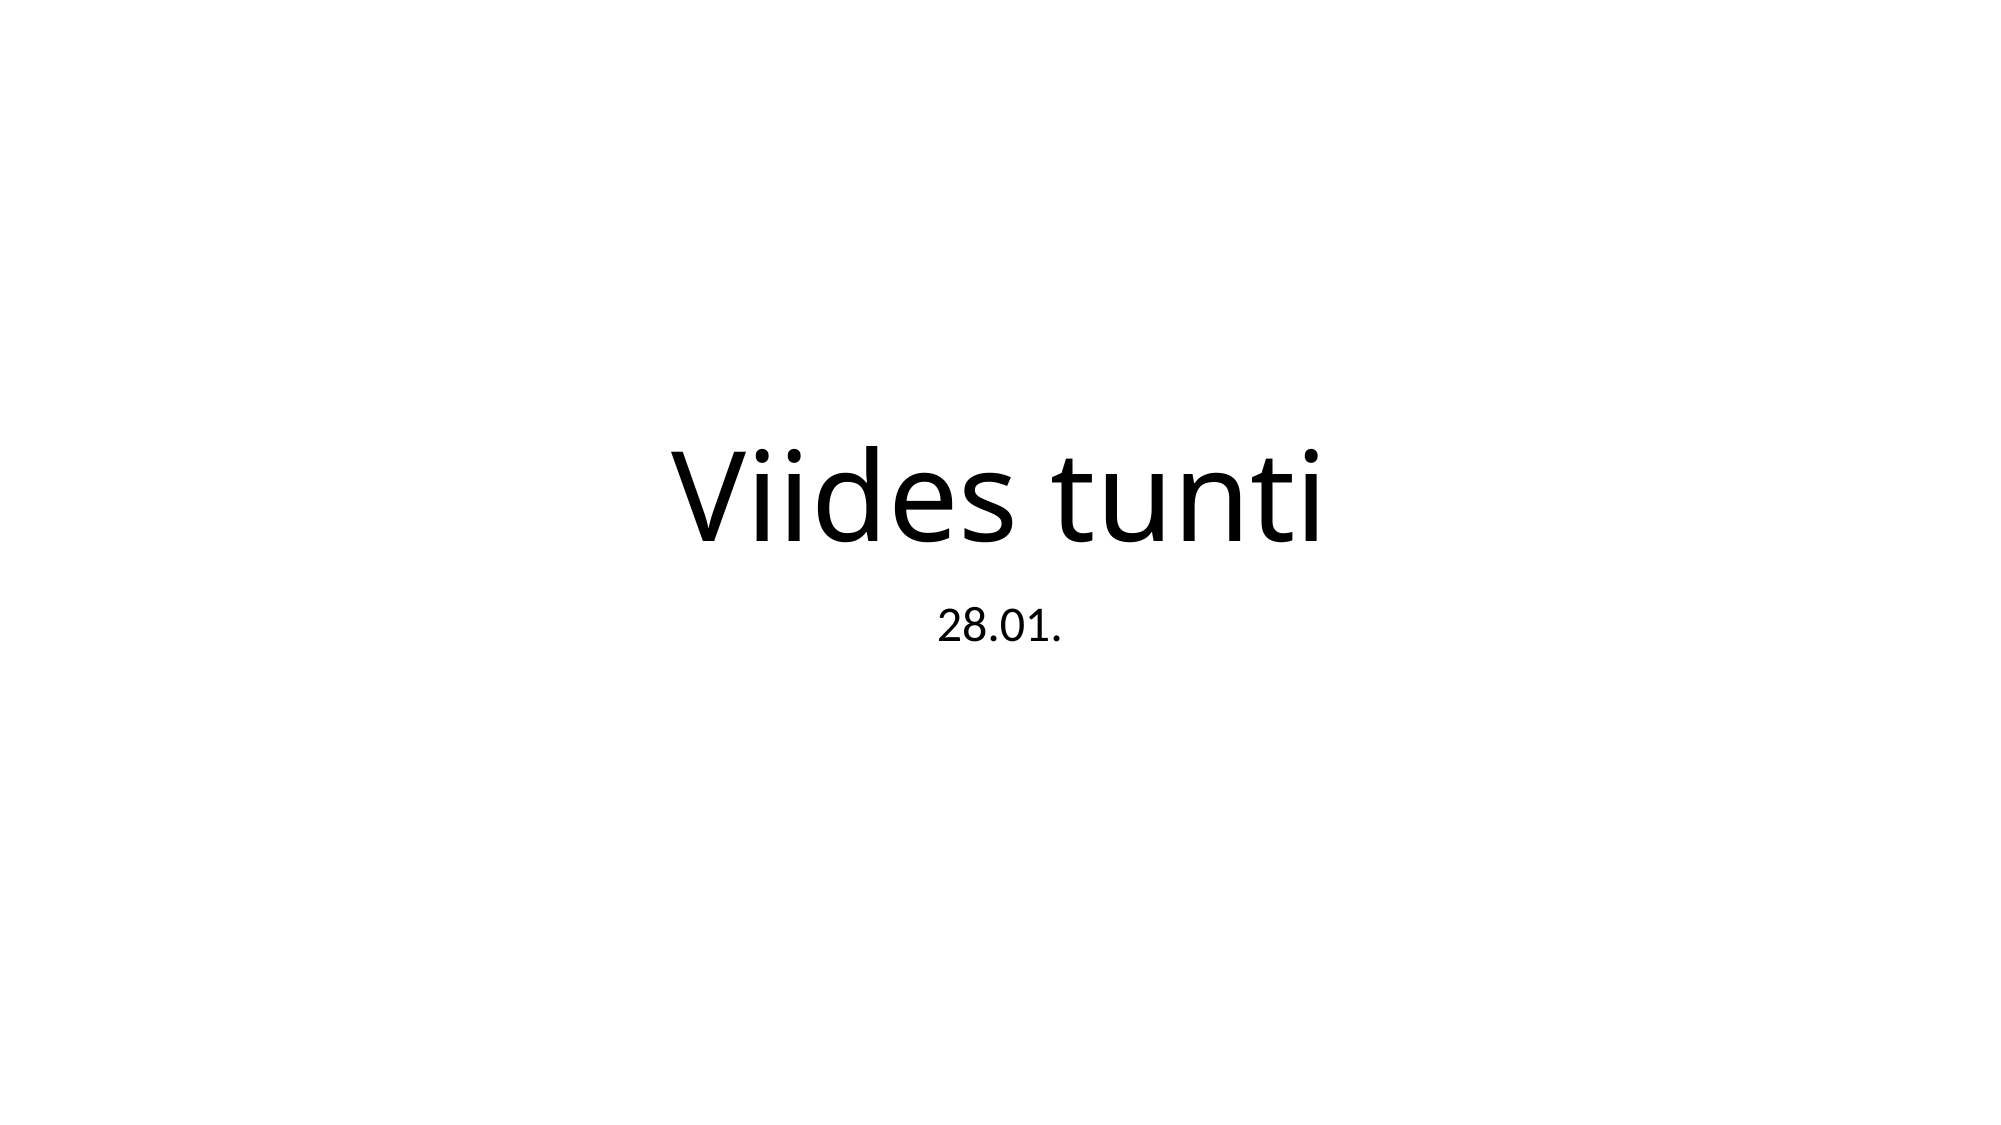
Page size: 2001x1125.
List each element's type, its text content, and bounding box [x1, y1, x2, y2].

subtitle 28.01. [249, 590, 1750, 863]
title Viides tunti [249, 184, 1750, 576]
